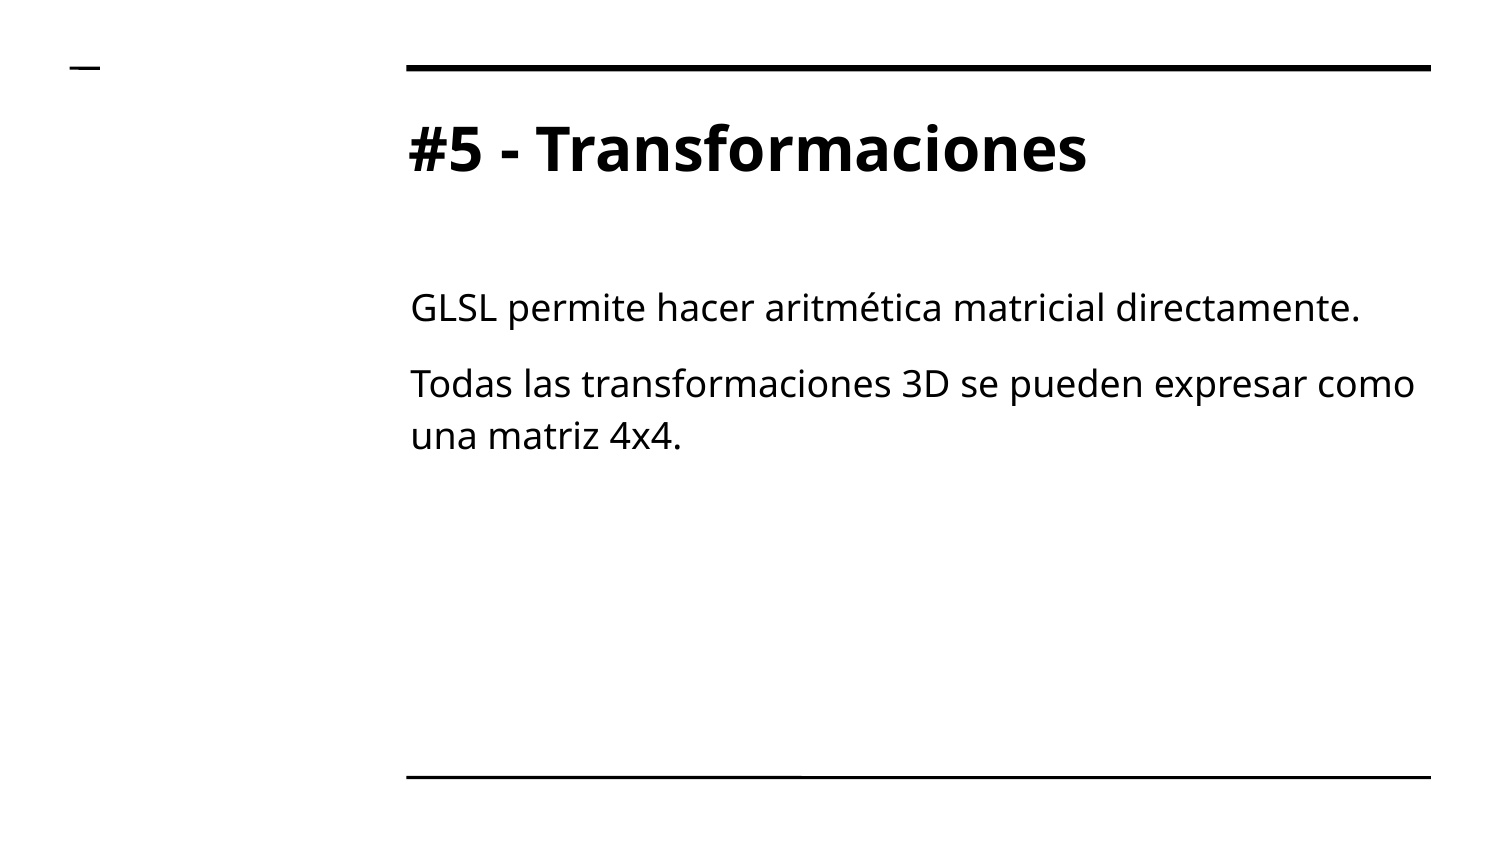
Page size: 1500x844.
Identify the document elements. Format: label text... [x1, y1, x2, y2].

title #5 - Transformaciones [393, 94, 1431, 199]
list GLSL permite hacer aritmética matricial directamente. Todas las transformaciones 3D se pueden expresar como una matriz 4x4. [395, 261, 1433, 755]
